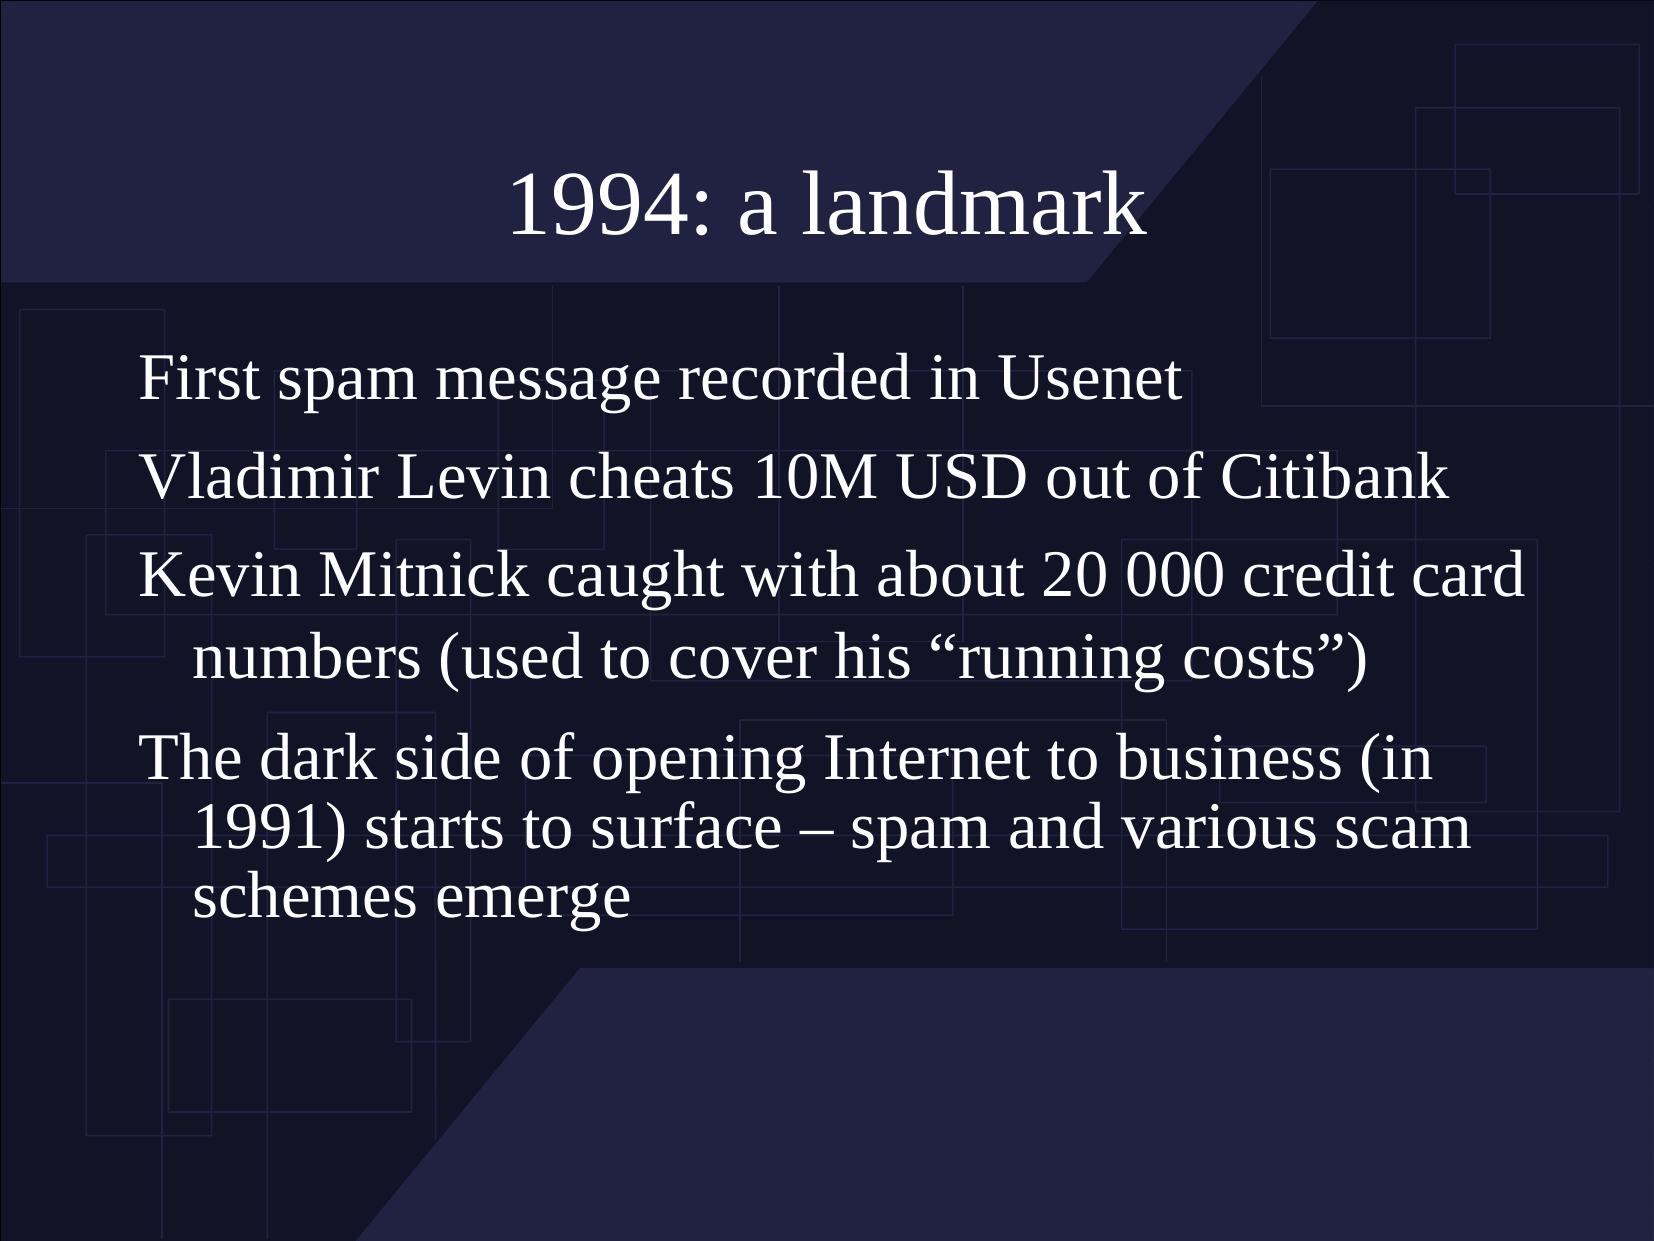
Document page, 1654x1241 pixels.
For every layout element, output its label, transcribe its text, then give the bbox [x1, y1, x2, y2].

list First spam message recorded in Usenet Vladimir Levin cheats 10M USD out of Citibank Kevin Mitnick caught with about 20 000 credit card numbers (used to cover his “running costs”)‏ The dark side of opening Internet to business (in 1991) starts to surface – spam and various scam schemes emerge [121, 344, 1534, 1127]
title 1994: a landmark [121, 102, 1534, 310]
